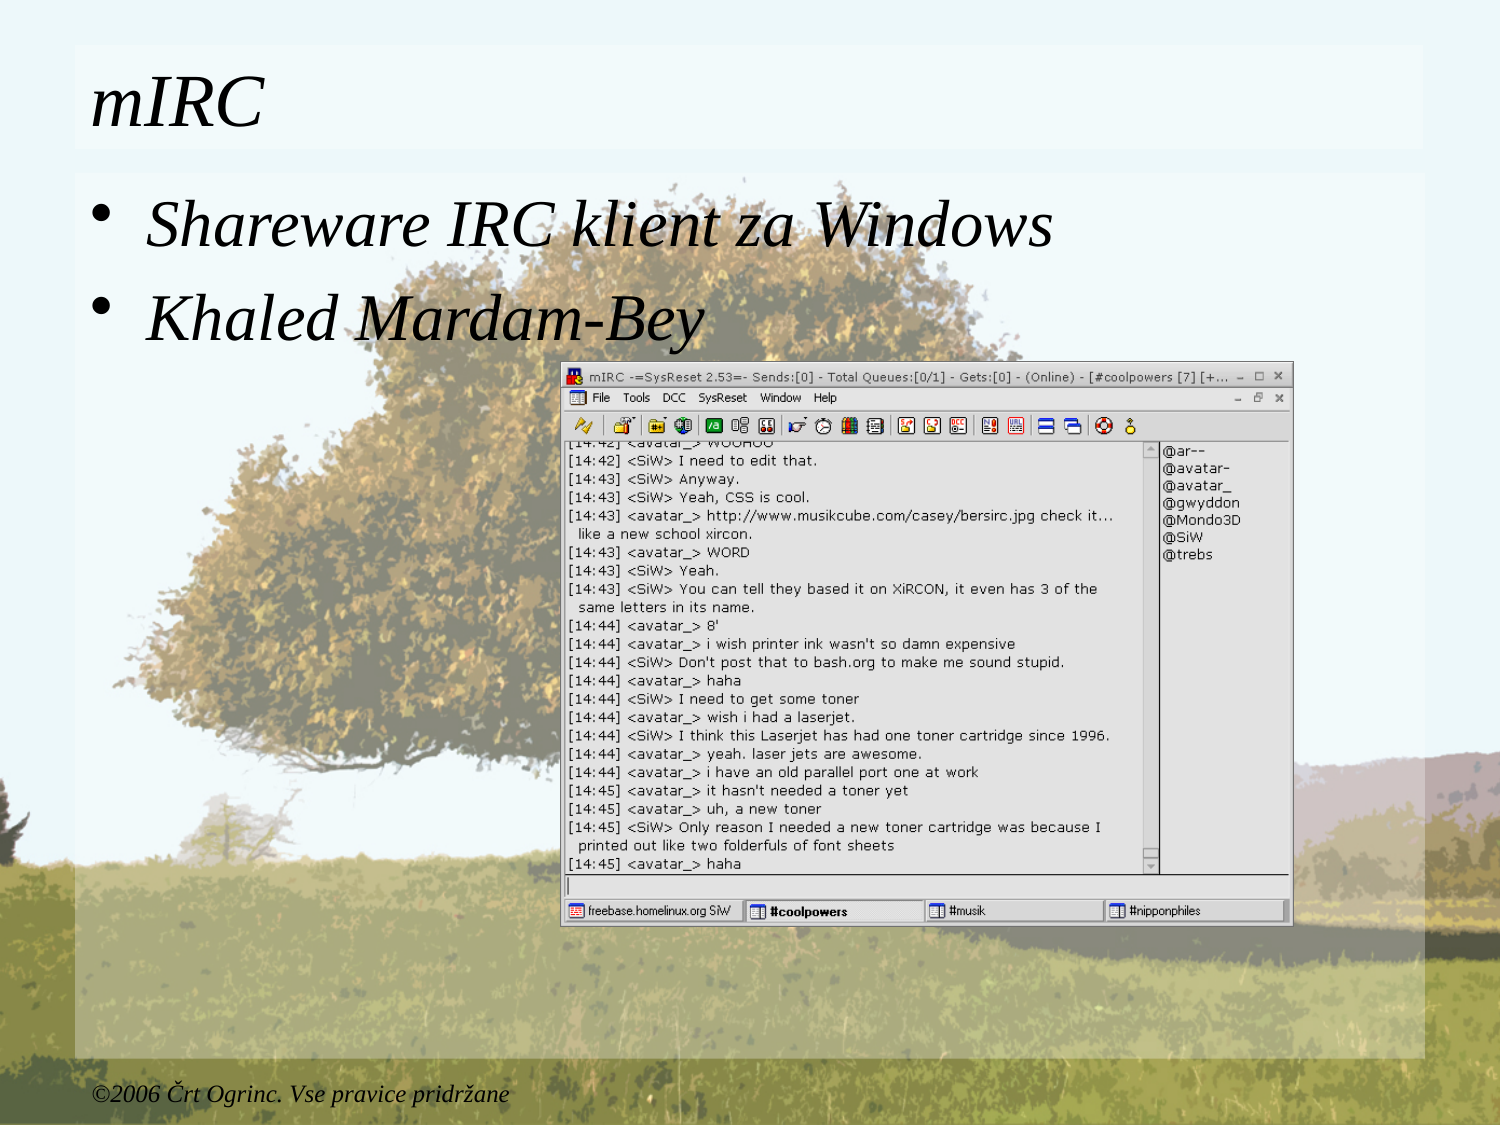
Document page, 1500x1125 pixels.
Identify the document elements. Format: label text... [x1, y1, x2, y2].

picture [0, 0, 1500, 1125]
list Shareware IRC klient za Windows Khaled Mardam-Bey [75, 172, 1425, 1059]
title mIRC [75, 45, 1424, 149]
